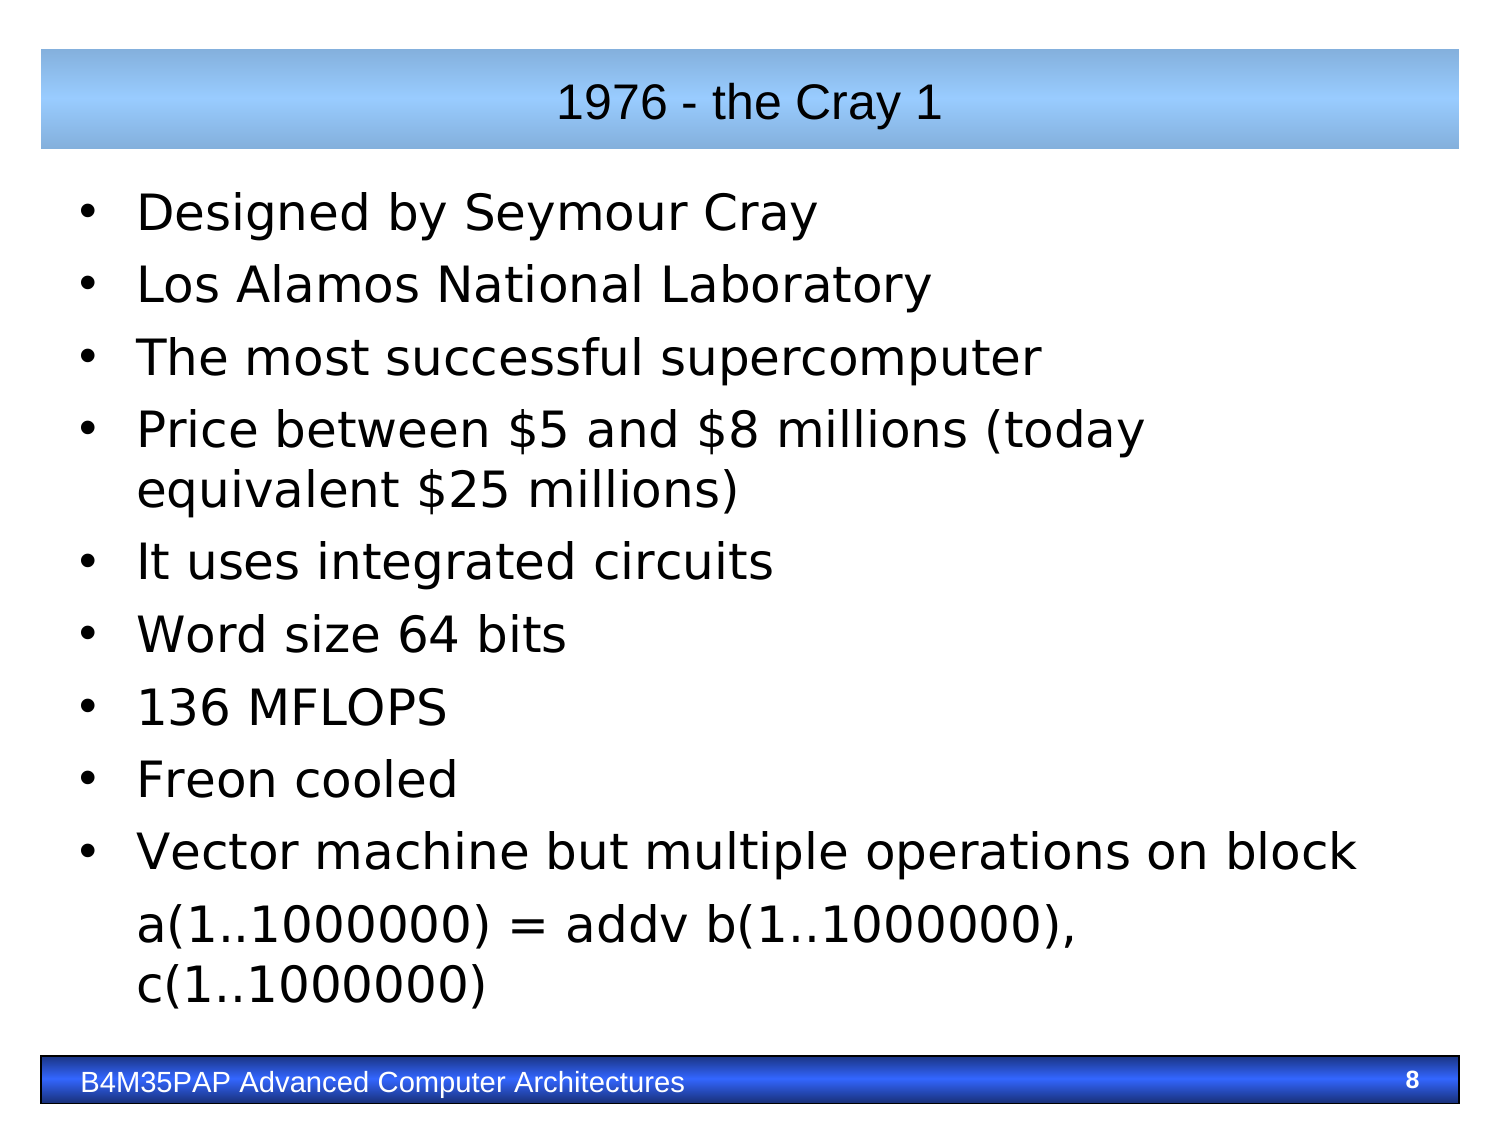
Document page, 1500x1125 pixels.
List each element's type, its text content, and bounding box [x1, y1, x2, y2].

title 1976 - the Cray 1 [41, 49, 1459, 149]
list Designed by Seymour Cray Los Alamos National Laboratory The most successful supercomputer Price between $5 and $8 millions (today equivalent $25 millions) It uses integrated circuits Word size 64 bits 136 MFLOPS Freon cooled Vector machine but multiple operations on block a(1..1000000) = addv b(1..1000000), c(1..1000000) [64, 172, 1436, 1049]
